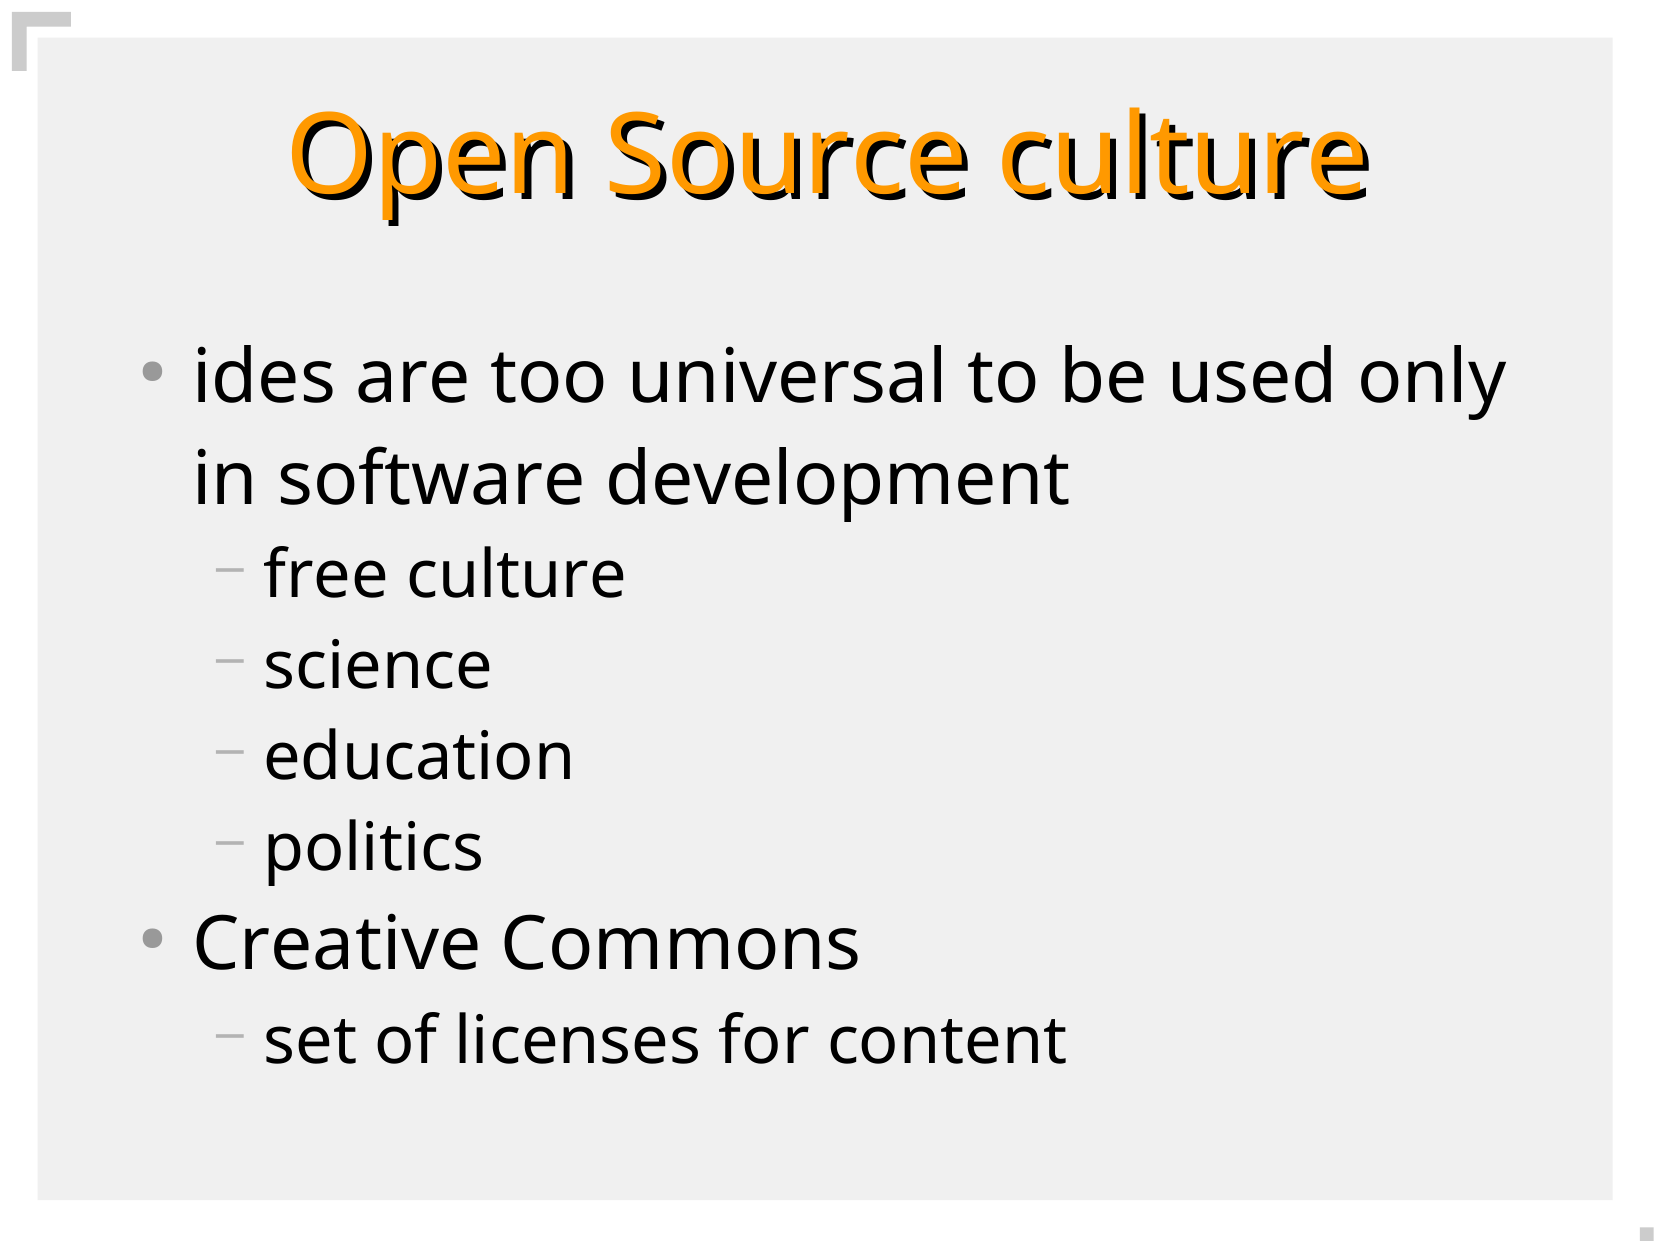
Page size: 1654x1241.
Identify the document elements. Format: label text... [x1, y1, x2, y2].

title Open Source culture [121, 46, 1534, 254]
list ides are too universal to be used only in software development free culture science education politics Creative Commons set of licenses for content [121, 322, 1561, 1132]
